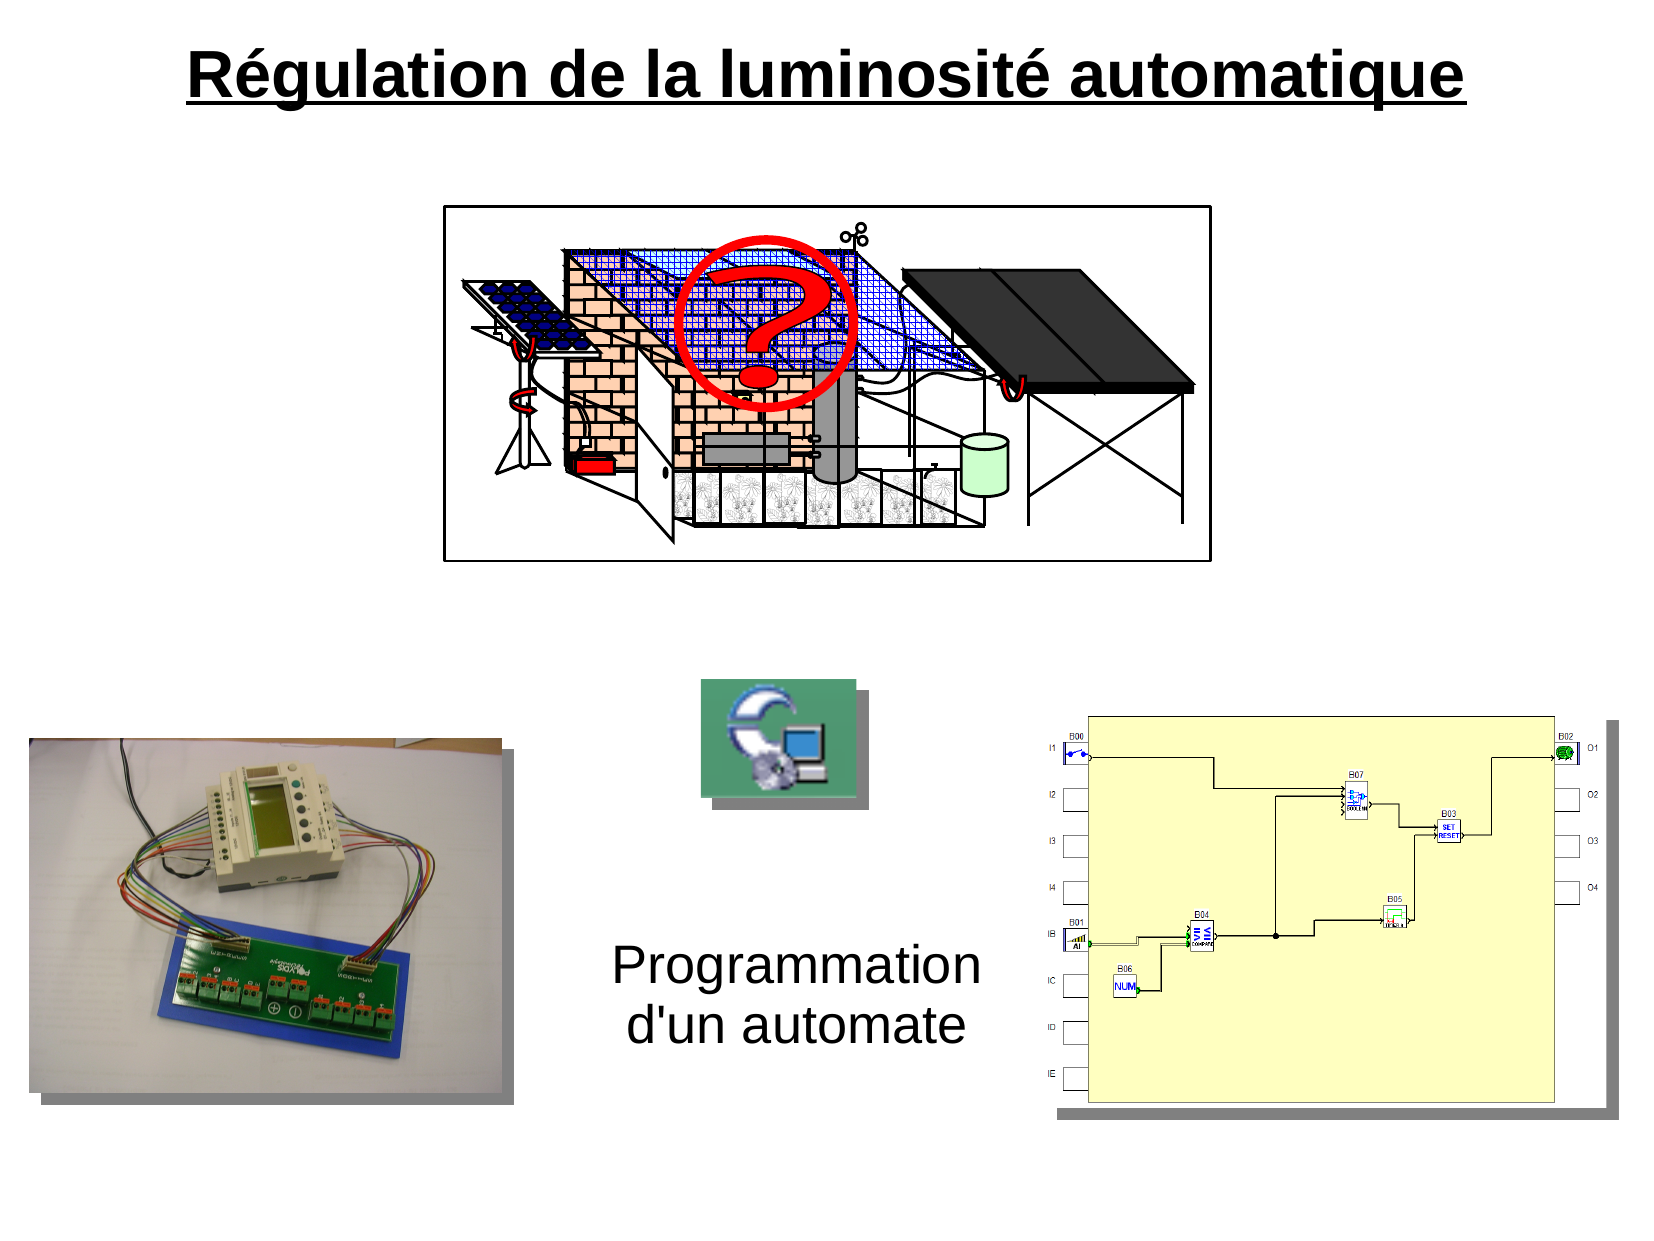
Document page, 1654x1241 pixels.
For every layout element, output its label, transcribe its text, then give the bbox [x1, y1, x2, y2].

text_box [858, 236, 868, 246]
picture [29, 738, 502, 1093]
text_box [636, 345, 693, 542]
text_box [565, 249, 715, 359]
text_box [856, 223, 866, 233]
picture [1045, 708, 1607, 1108]
text_box [841, 232, 851, 242]
text_box [464, 281, 635, 469]
text_box [840, 372, 855, 445]
text_box ? [705, 265, 832, 353]
text_box [567, 395, 635, 475]
text_box [961, 442, 1009, 497]
text_box Régulation de la luminosité automatique [0, 29, 1654, 120]
text_box [903, 270, 1193, 401]
text_box [766, 372, 830, 402]
picture [674, 473, 692, 518]
picture [916, 499, 920, 524]
text_box [696, 448, 763, 469]
picture [923, 502, 954, 524]
picture [841, 474, 881, 524]
picture [916, 471, 920, 496]
picture [766, 473, 805, 523]
picture [696, 473, 719, 523]
text_box [702, 372, 763, 402]
text_box [567, 257, 680, 362]
picture [923, 471, 954, 510]
text_box [766, 382, 837, 445]
picture [863, 471, 881, 479]
picture [807, 473, 837, 525]
text_box [766, 448, 837, 484]
text_box [696, 383, 763, 445]
text_box [818, 249, 981, 371]
picture [883, 471, 913, 493]
text_box [840, 448, 857, 484]
picture [722, 473, 762, 524]
text_box Programmation d'un automate [590, 927, 1004, 1063]
text_box [684, 249, 848, 371]
picture [883, 485, 913, 524]
picture [700, 679, 857, 798]
text_box ? [739, 365, 778, 389]
